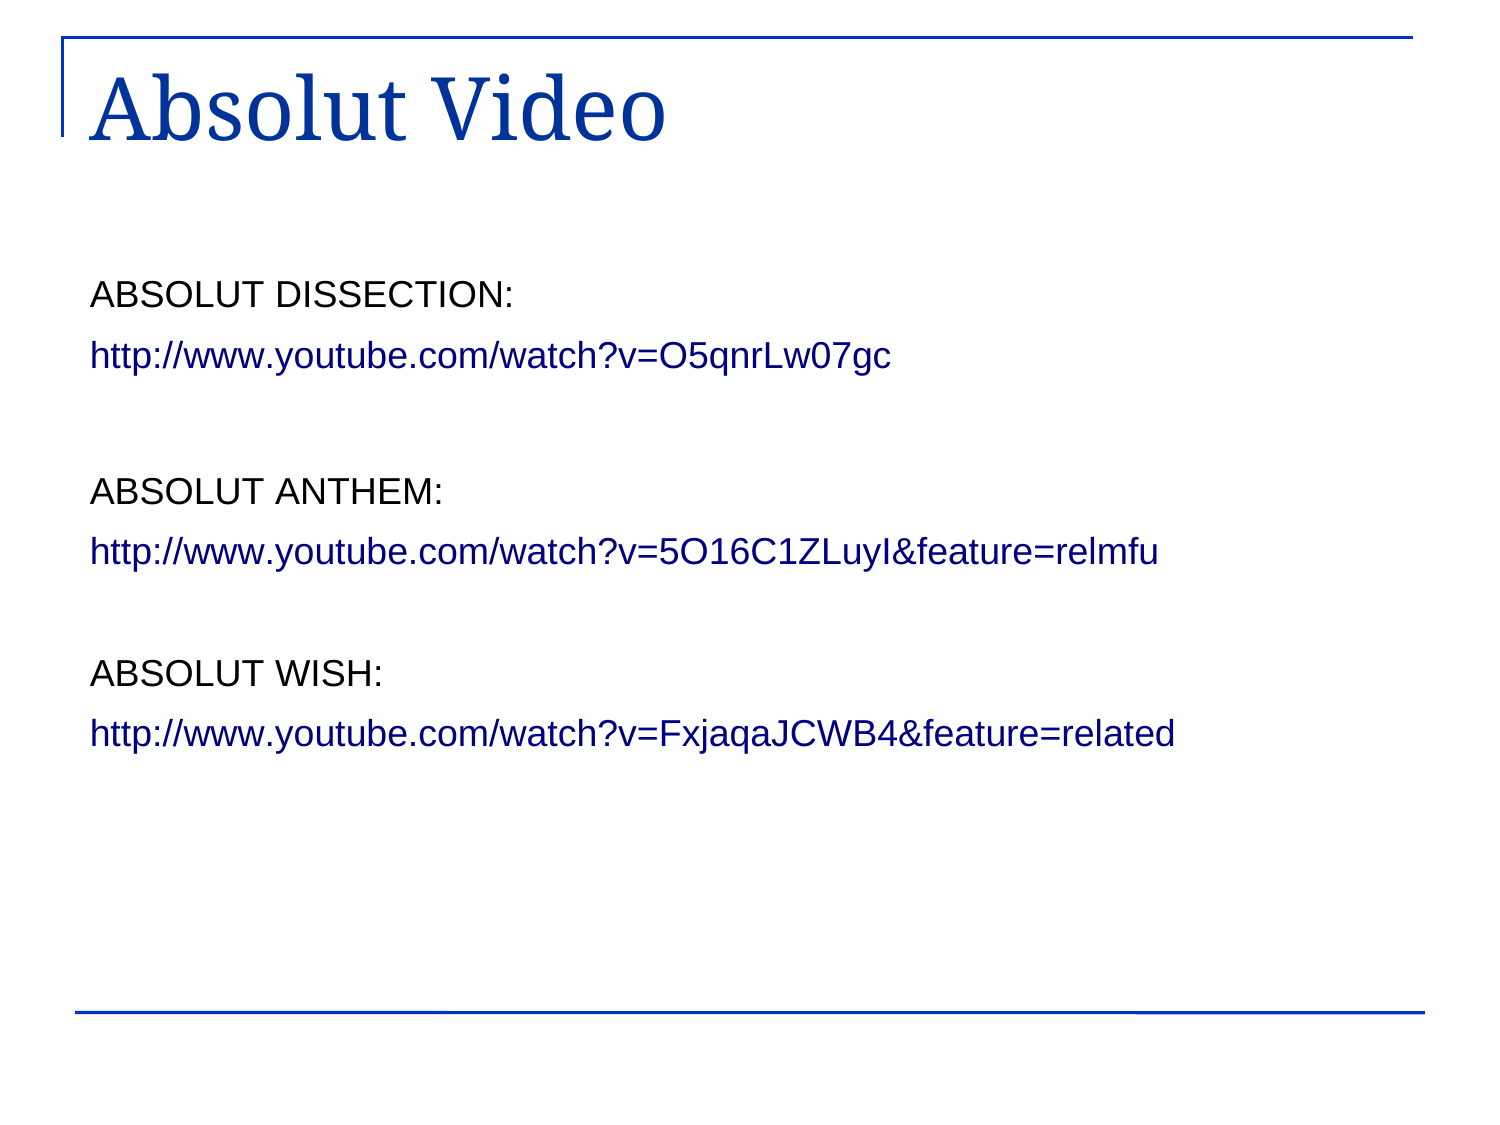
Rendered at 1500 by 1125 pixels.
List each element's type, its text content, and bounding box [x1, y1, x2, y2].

list ABSOLUT DISSECTION: http://www.youtube.com/watch?v=O5qnrLw07gc ABSOLUT ANTHEM: http://www.youtube.com/watch?v=5O16C1ZLuyI&feature=relmfu ABSOLUT WISH: http://www.youtube.com/watch?v=FxjaqaJCWB4&feature=related [75, 262, 1425, 1035]
title Absolut Video [75, 45, 1425, 262]
